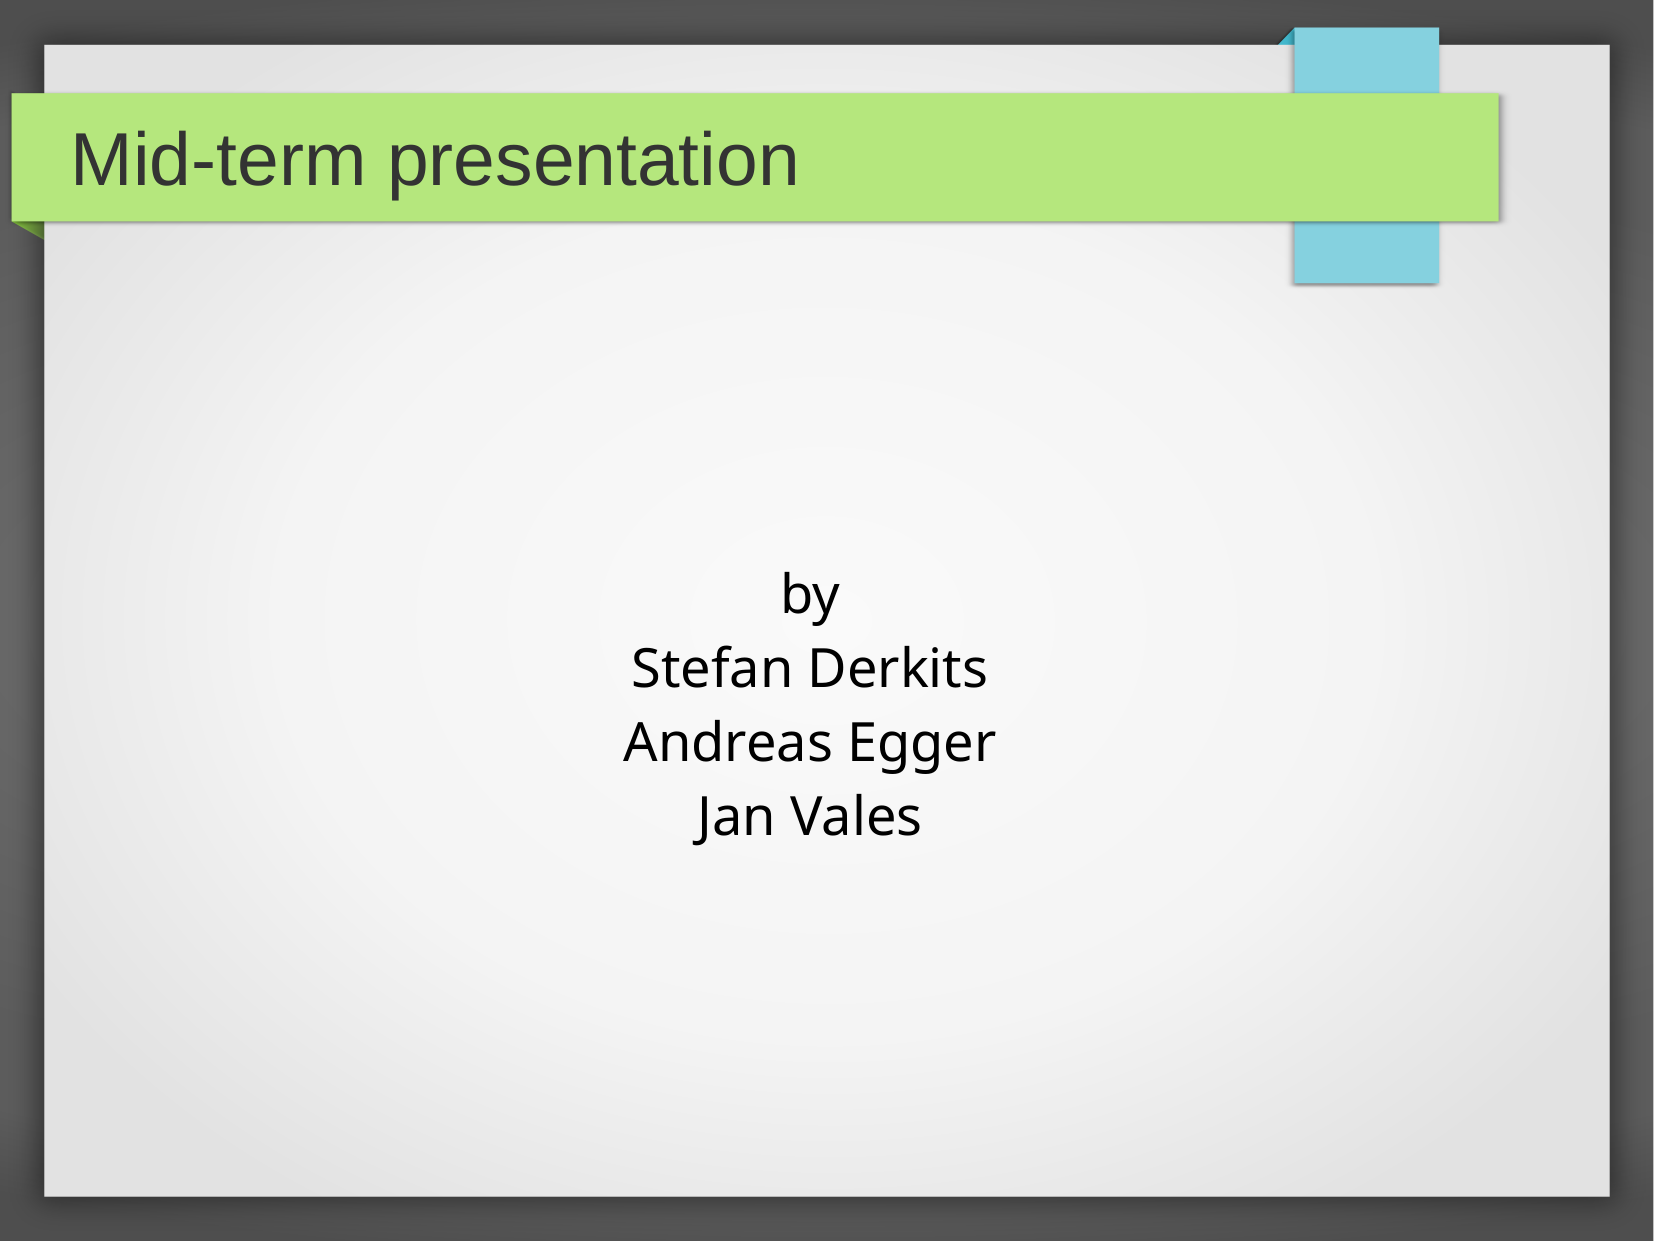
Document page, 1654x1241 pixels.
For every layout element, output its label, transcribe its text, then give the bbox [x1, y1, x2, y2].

picture [0, 0, 1654, 1241]
title Mid-term presentation [70, 106, 1229, 213]
subtitle by Stefan Derkits Andreas Egger Jan Vales [82, 343, 1538, 1063]
